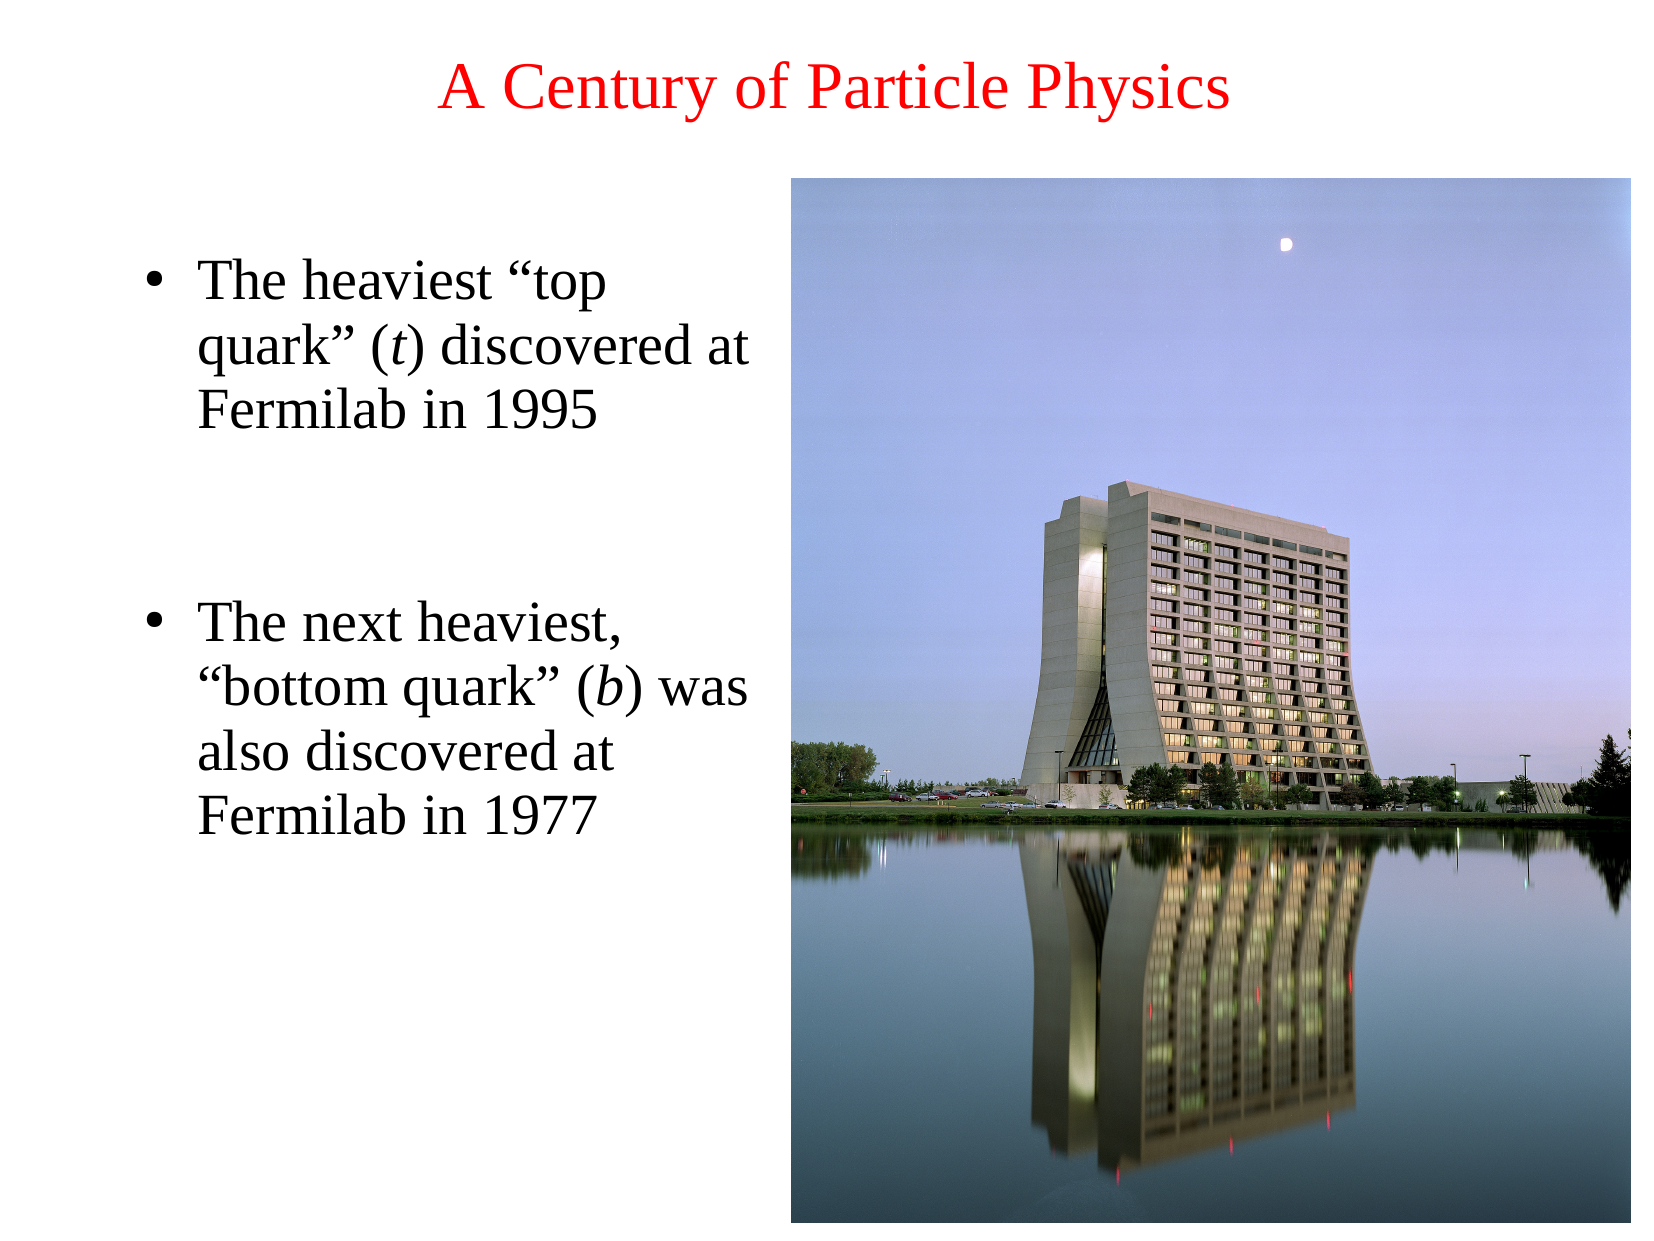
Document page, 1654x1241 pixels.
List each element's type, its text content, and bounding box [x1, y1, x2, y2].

list The heaviest “top quark” (t) discovered at Fermilab in 1995 The next heaviest, “bottom quark” (b) was also discovered at Fermilab in 1977 [126, 247, 776, 1030]
picture [791, 178, 1631, 1223]
title A Century of Particle Physics [128, 0, 1541, 179]
